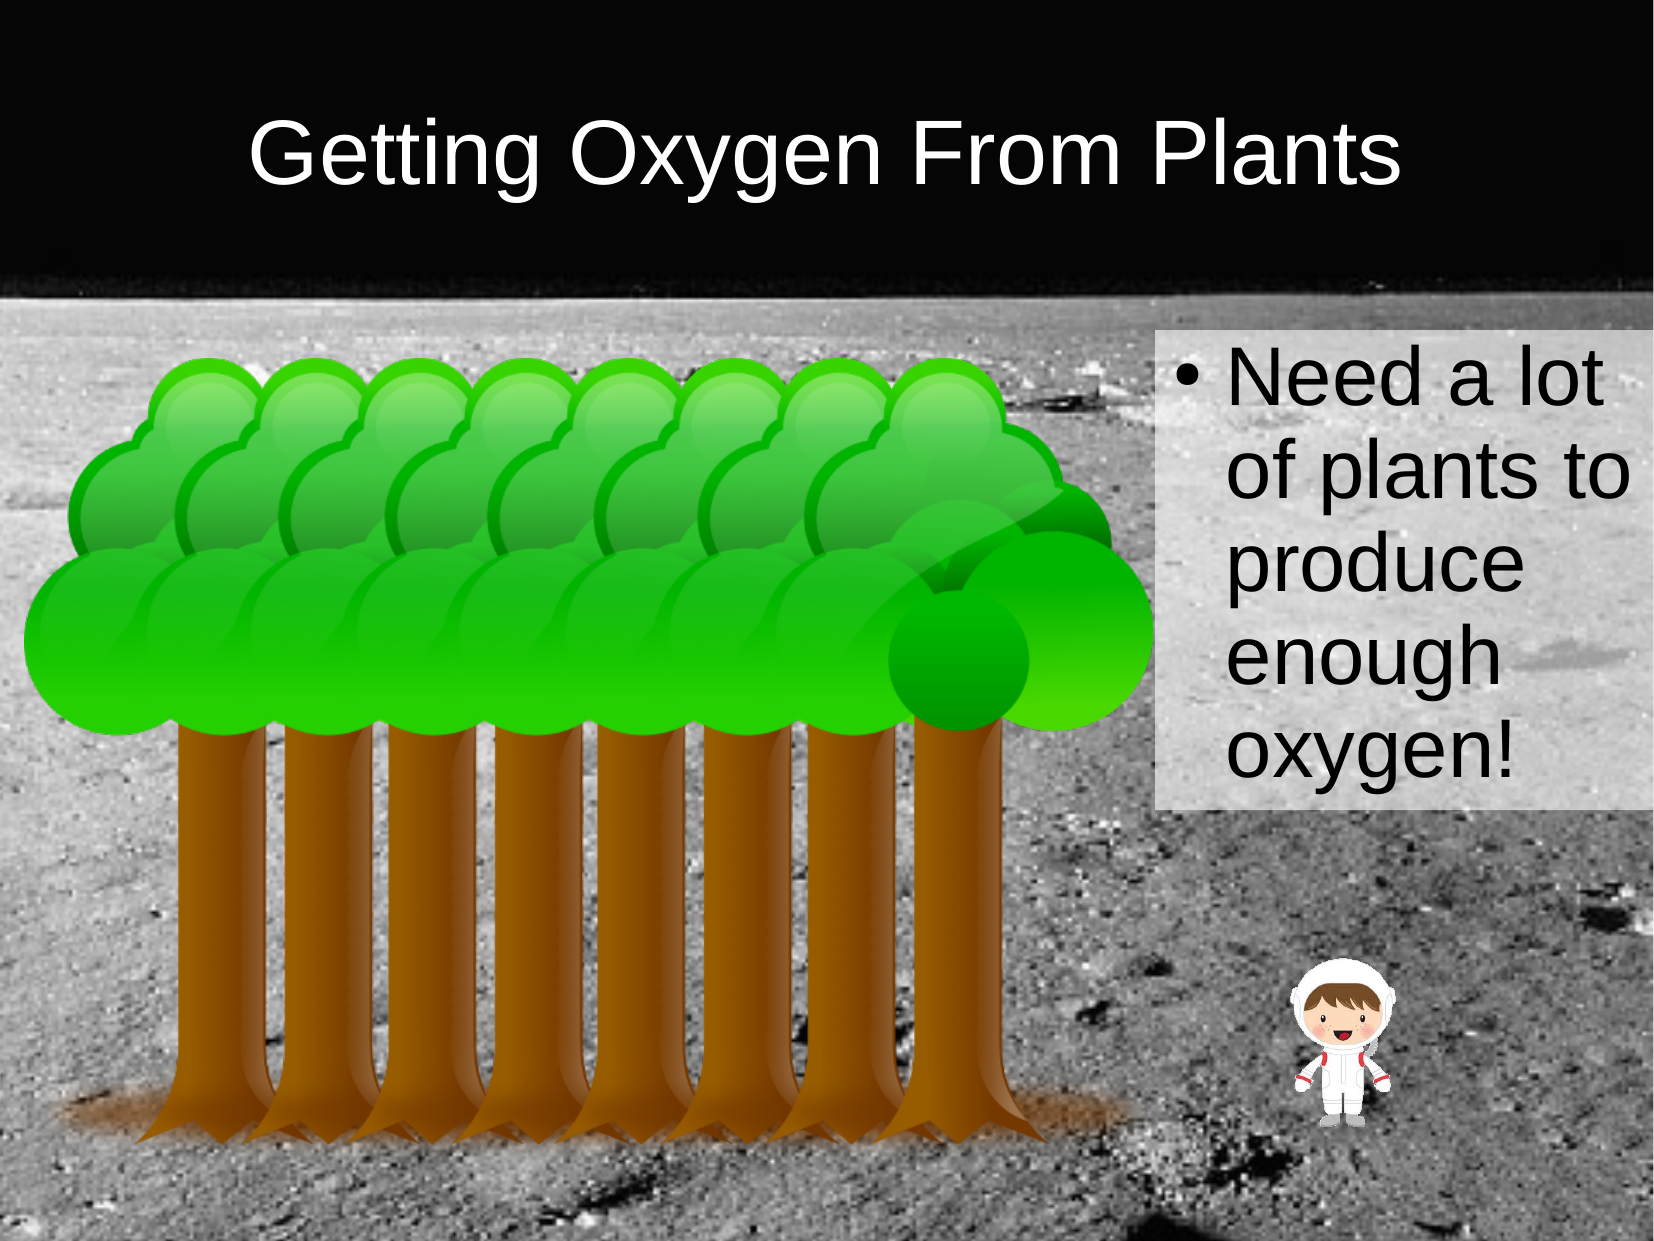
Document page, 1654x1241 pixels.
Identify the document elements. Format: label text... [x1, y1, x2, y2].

title Getting Oxygen From Plants [82, 49, 1571, 257]
picture [0, 0, 1654, 1241]
list Need a lot of plants to produce enough oxygen! [1155, 330, 1654, 811]
